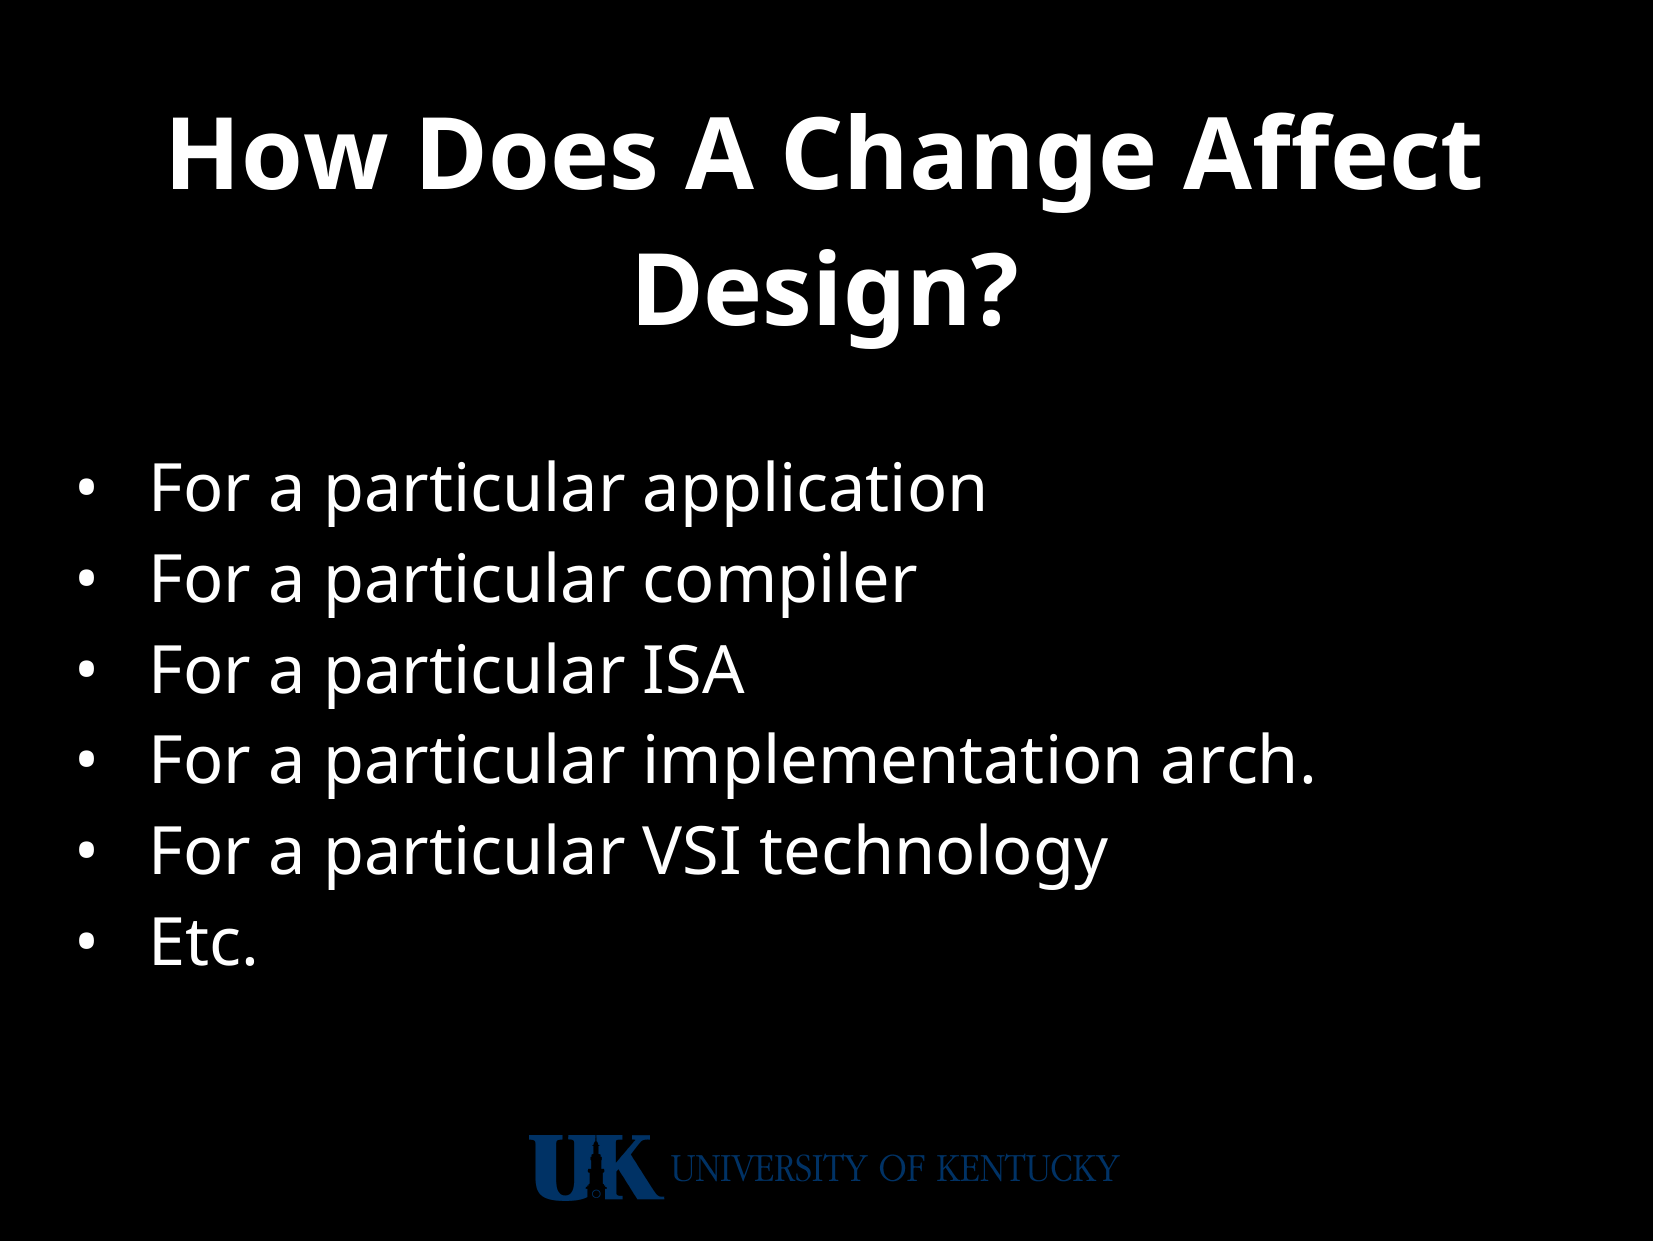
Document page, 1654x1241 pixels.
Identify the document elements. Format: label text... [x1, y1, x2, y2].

subtitle • For a particular application • For a particular compiler • For a particular ISA • For a particular implementation arch. • For a particular VSI technology • Etc. [74, 262, 1575, 1163]
picture [529, 1135, 1120, 1201]
title How Does A Change Affect Design? [75, 31, 1576, 407]
